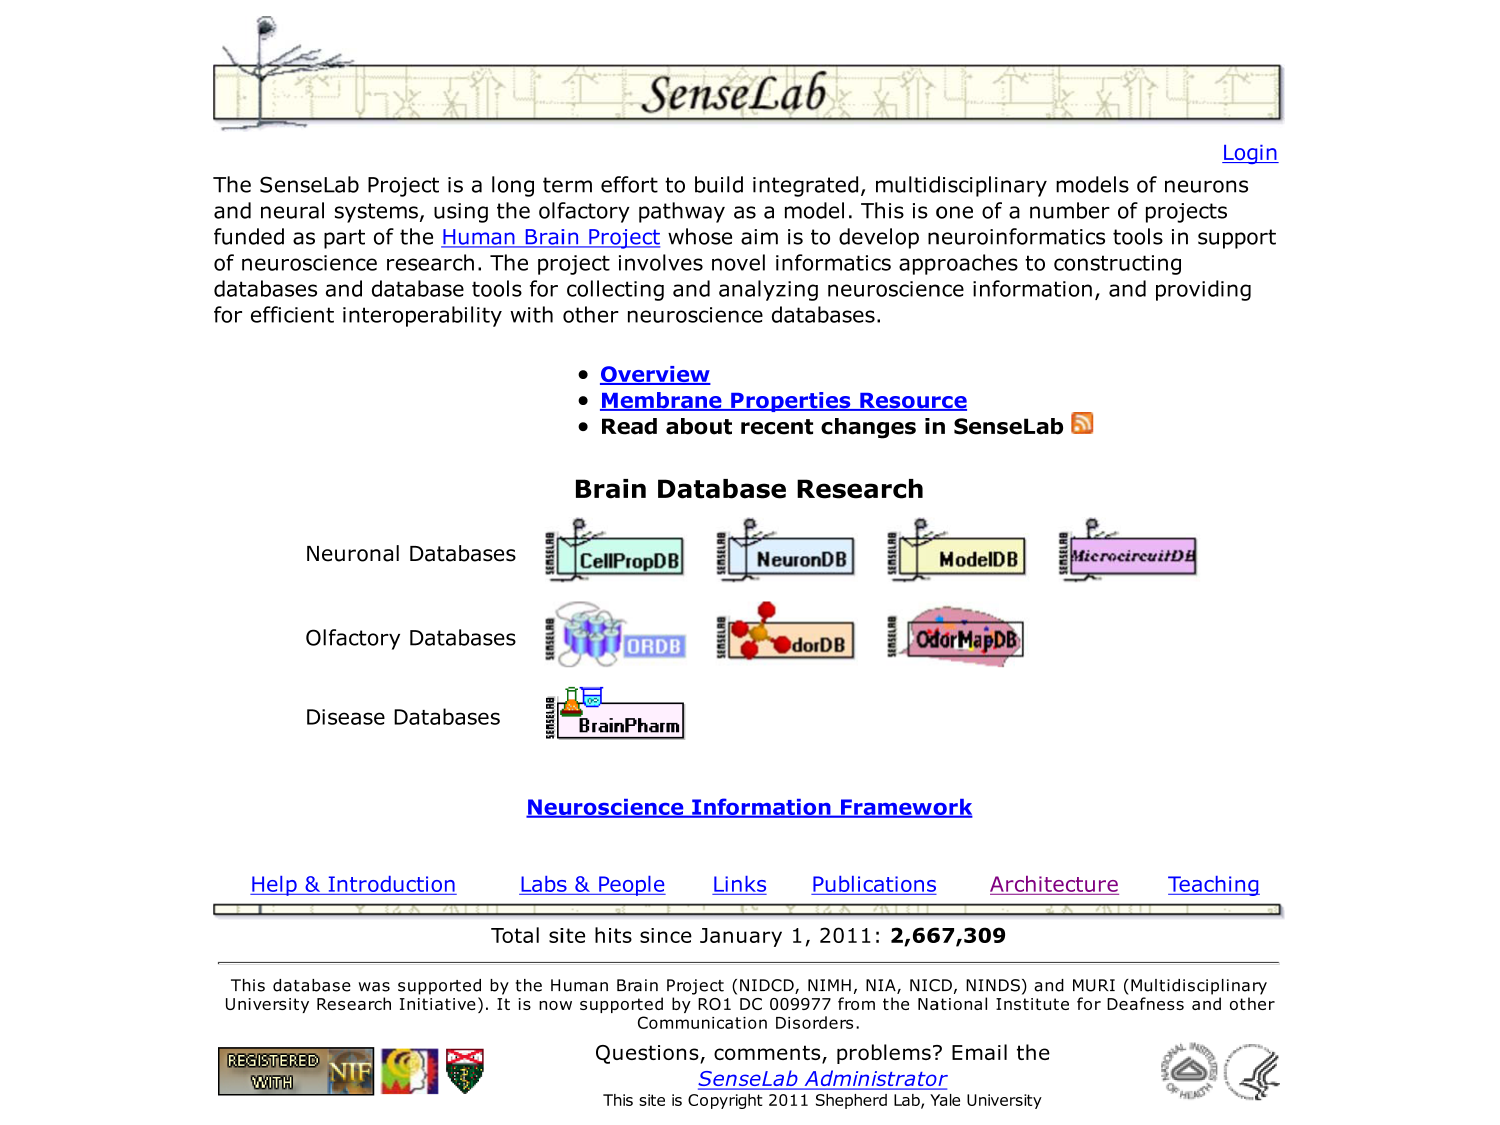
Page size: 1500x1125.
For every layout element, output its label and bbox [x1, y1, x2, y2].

picture [188, 15, 1312, 1111]
